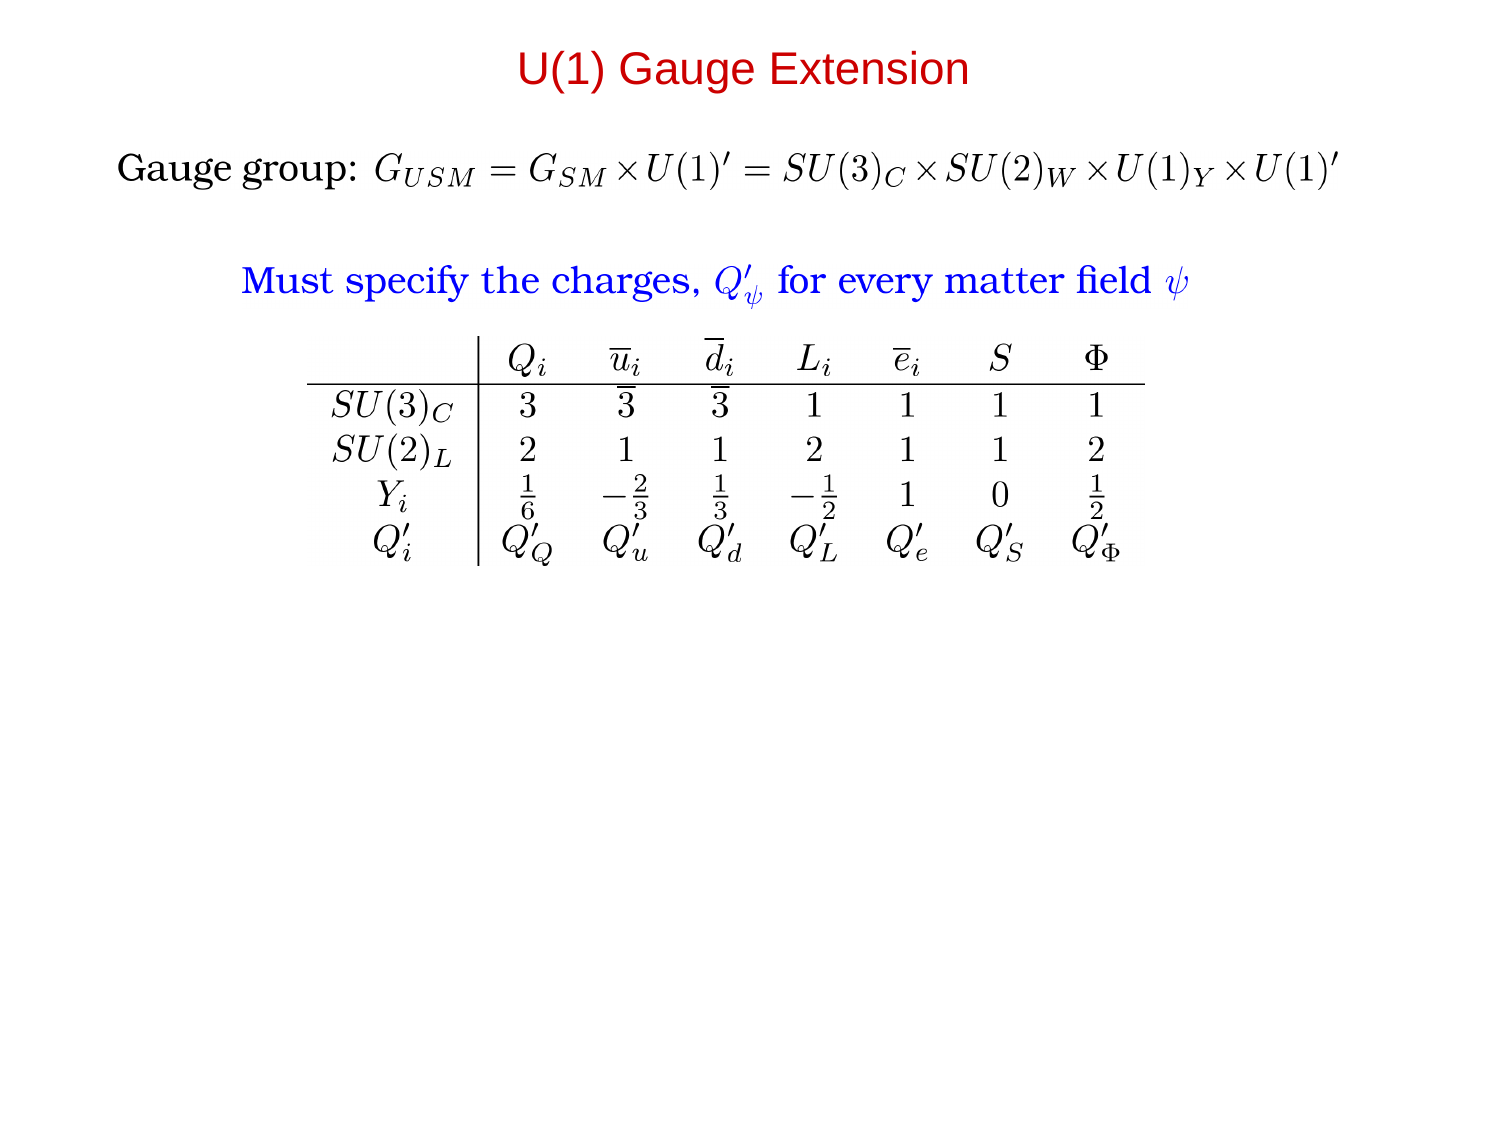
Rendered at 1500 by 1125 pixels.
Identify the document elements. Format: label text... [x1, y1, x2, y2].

picture [307, 336, 1145, 566]
text_box U(1) Gauge Extension [23, 35, 1477, 116]
picture [118, 151, 1338, 190]
picture [242, 264, 1188, 309]
